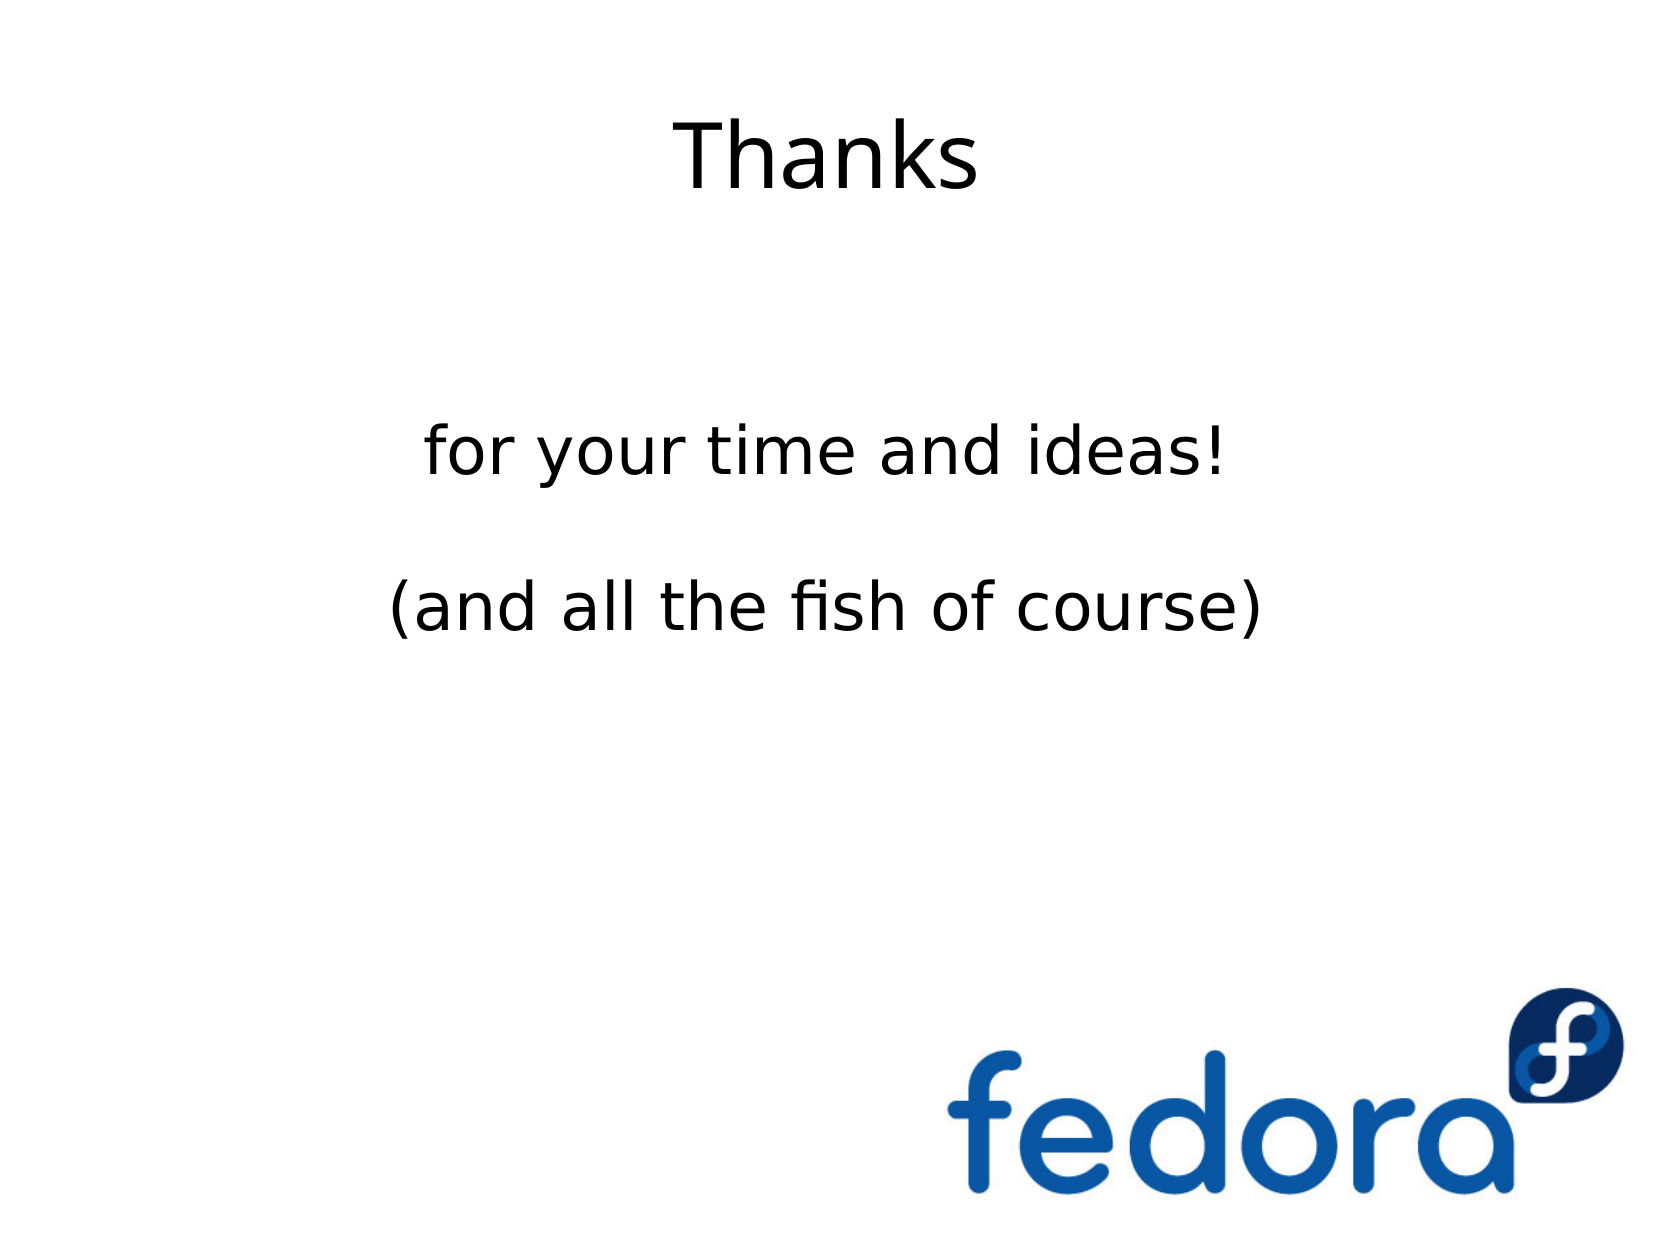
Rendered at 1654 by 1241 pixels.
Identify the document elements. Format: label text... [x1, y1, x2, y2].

title Thanks [82, 49, 1571, 257]
subtitle for your time and ideas! (and all the fish of course) [82, 257, 1571, 1109]
picture [925, 967, 1639, 1223]
